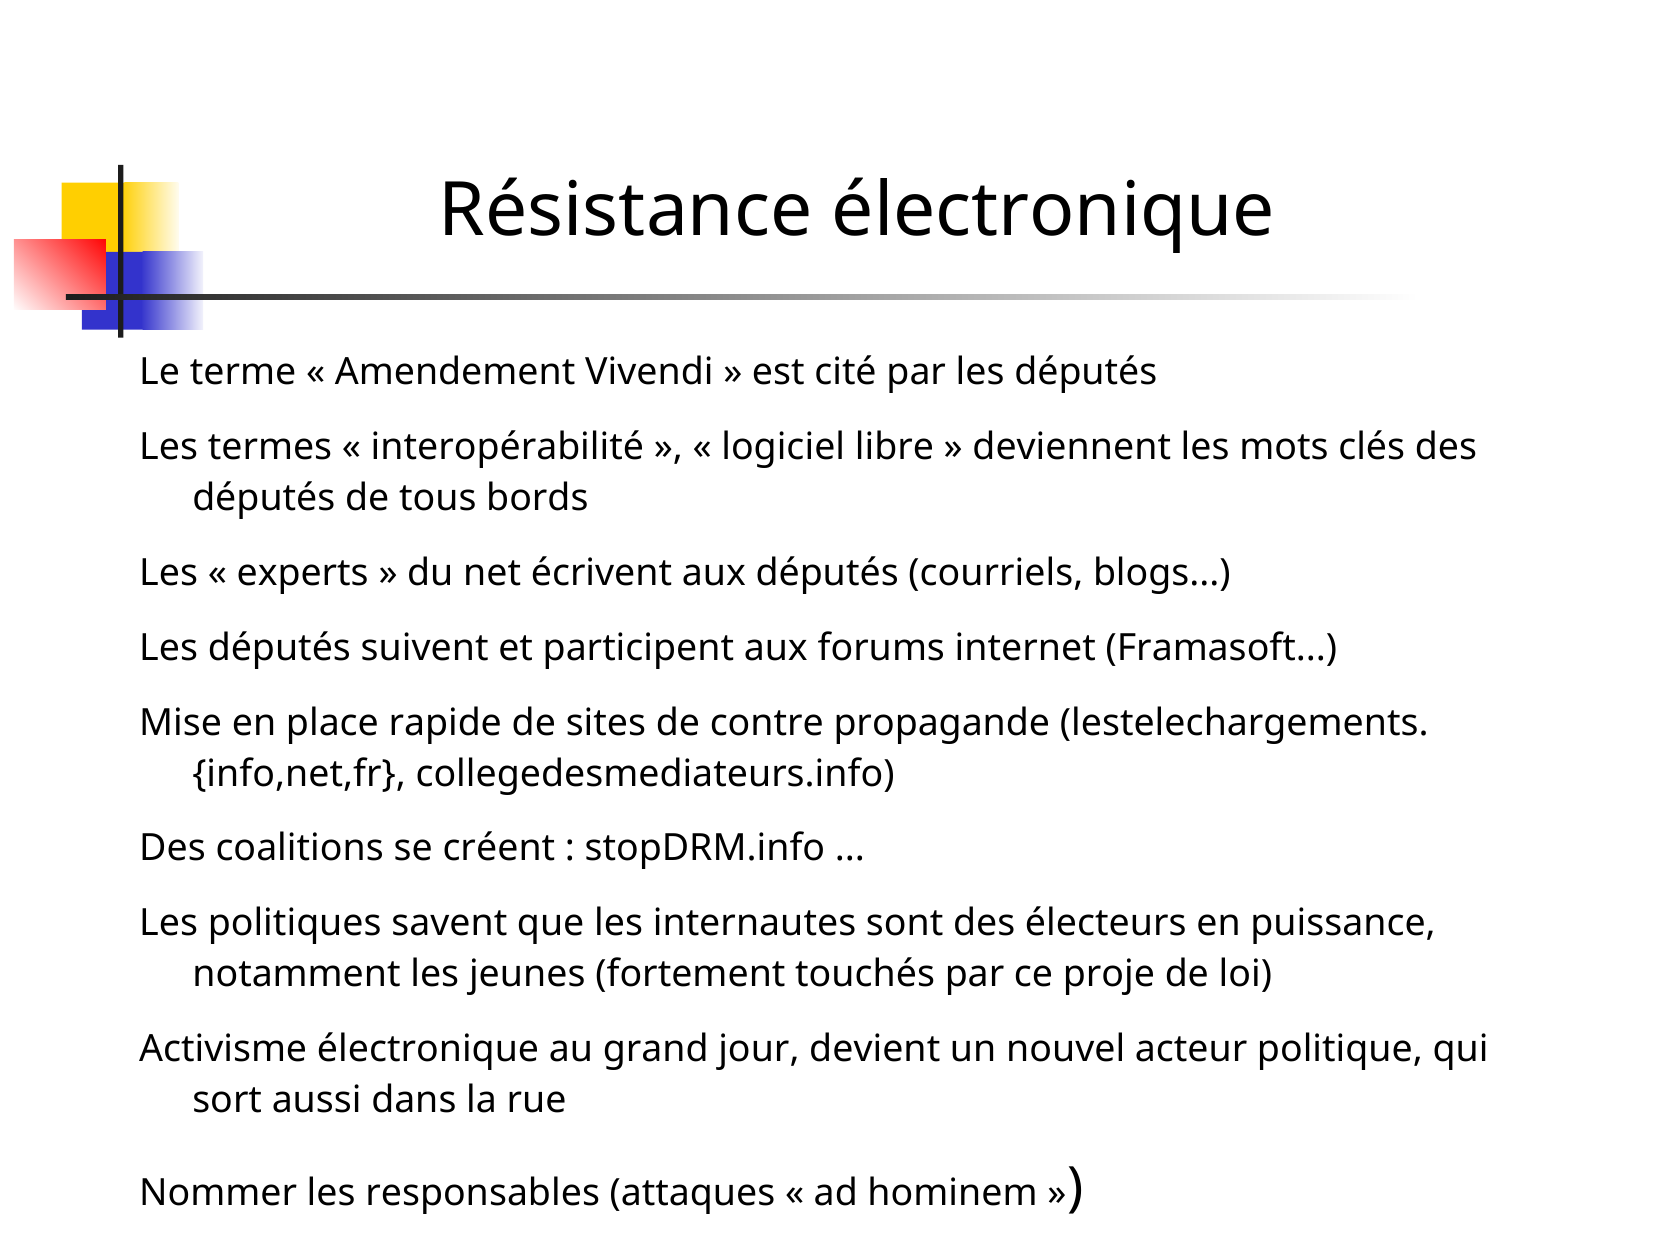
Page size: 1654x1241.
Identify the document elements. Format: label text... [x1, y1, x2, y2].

list Le terme « Amendement Vivendi » est cité par les députés Les termes « interopérabilité », « logiciel libre » deviennent les mots clés des députés de tous bords Les « experts » du net écrivent aux députés (courriels, blogs...) Les députés suivent et participent aux forums internet (Framasoft...) Mise en place rapide de sites de contre propagande (lestelechargements.{info,net,fr}, collegedesmediateurs.info) Des coalitions se créent : stopDRM.info ... Les politiques savent que les internautes sont des électeurs en puissance, notamment les jeunes (fortement touchés par ce proje de loi) Activisme électronique au grand jour, devient un nouvel acteur politique, qui sort aussi dans la rue Nommer les responsables (attaques « ad hominem ») [121, 344, 1534, 1193]
title Résistance électronique [121, 102, 1534, 311]
